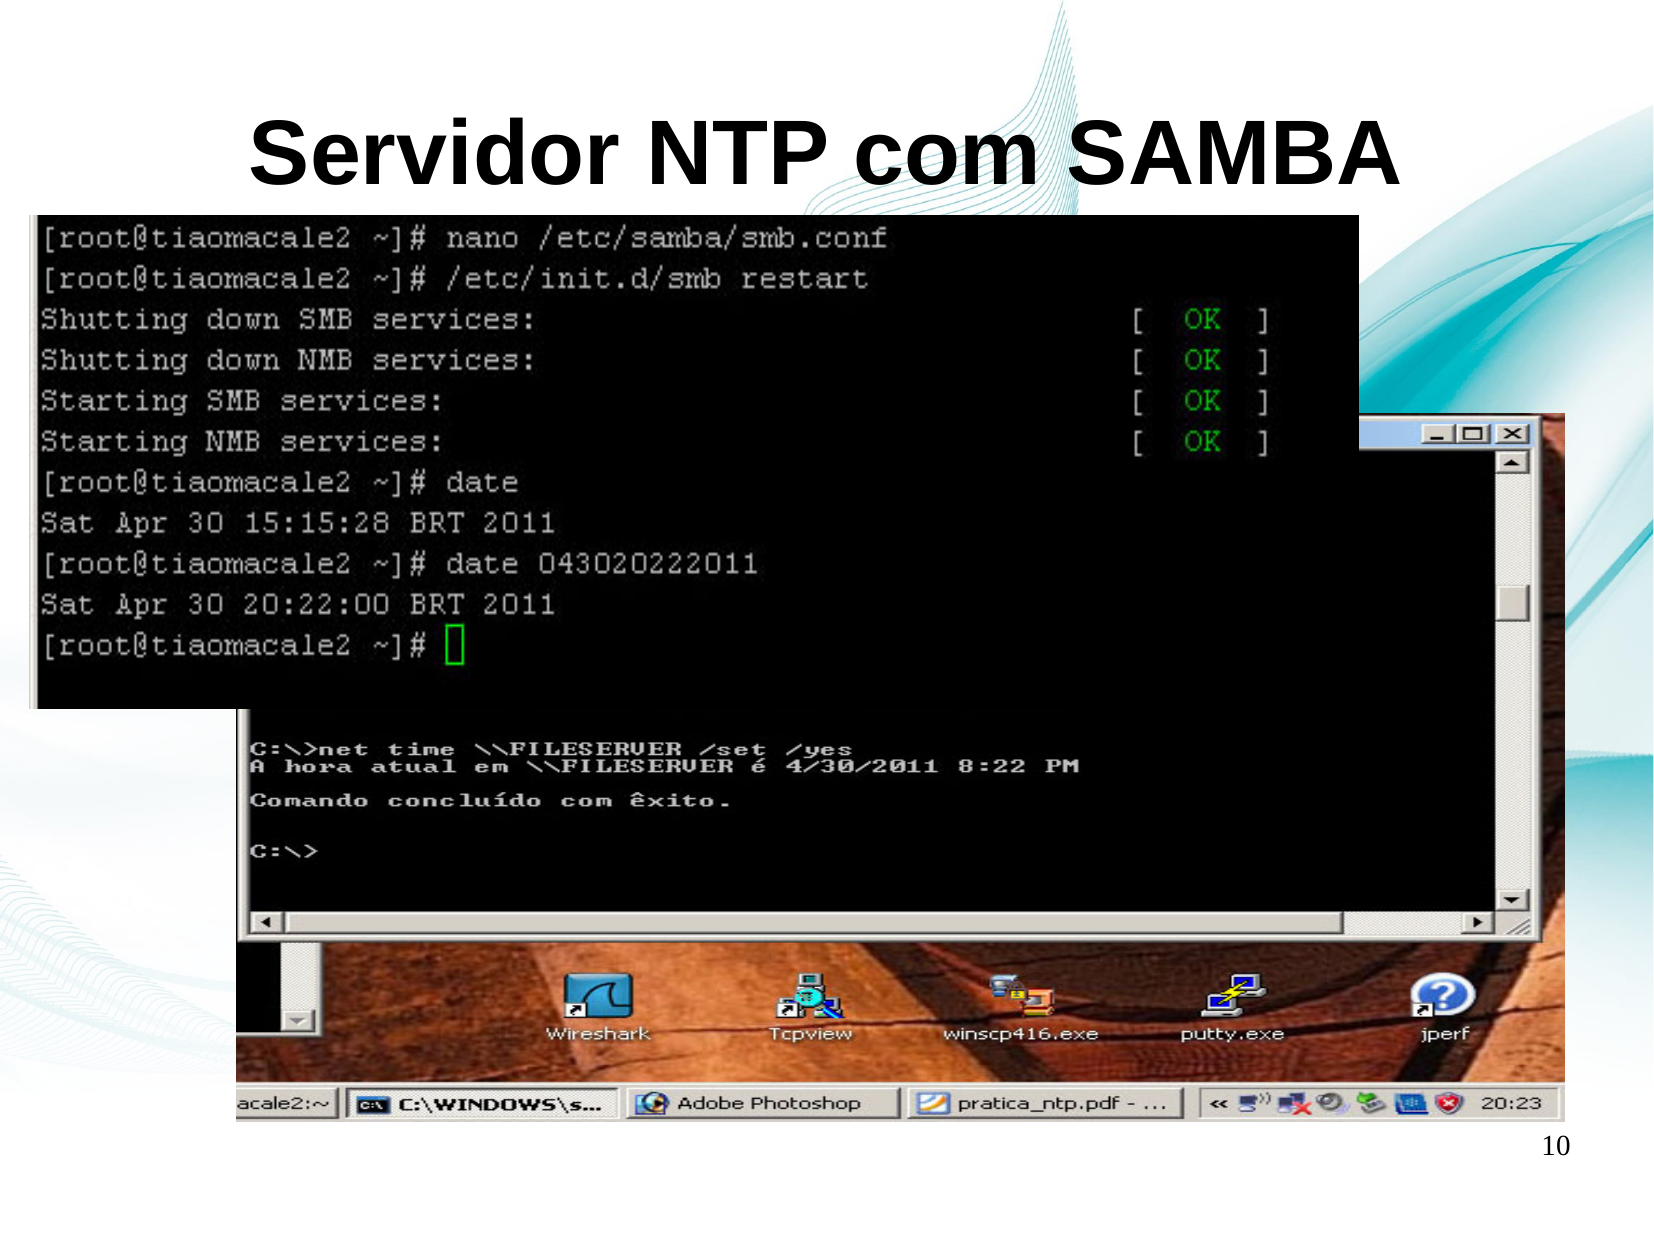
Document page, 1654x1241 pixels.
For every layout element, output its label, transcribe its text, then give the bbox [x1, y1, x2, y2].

list [82, 290, 1571, 1109]
title Servidor NTP com SAMBA [82, 56, 1571, 250]
picture [0, 0, 1654, 1125]
